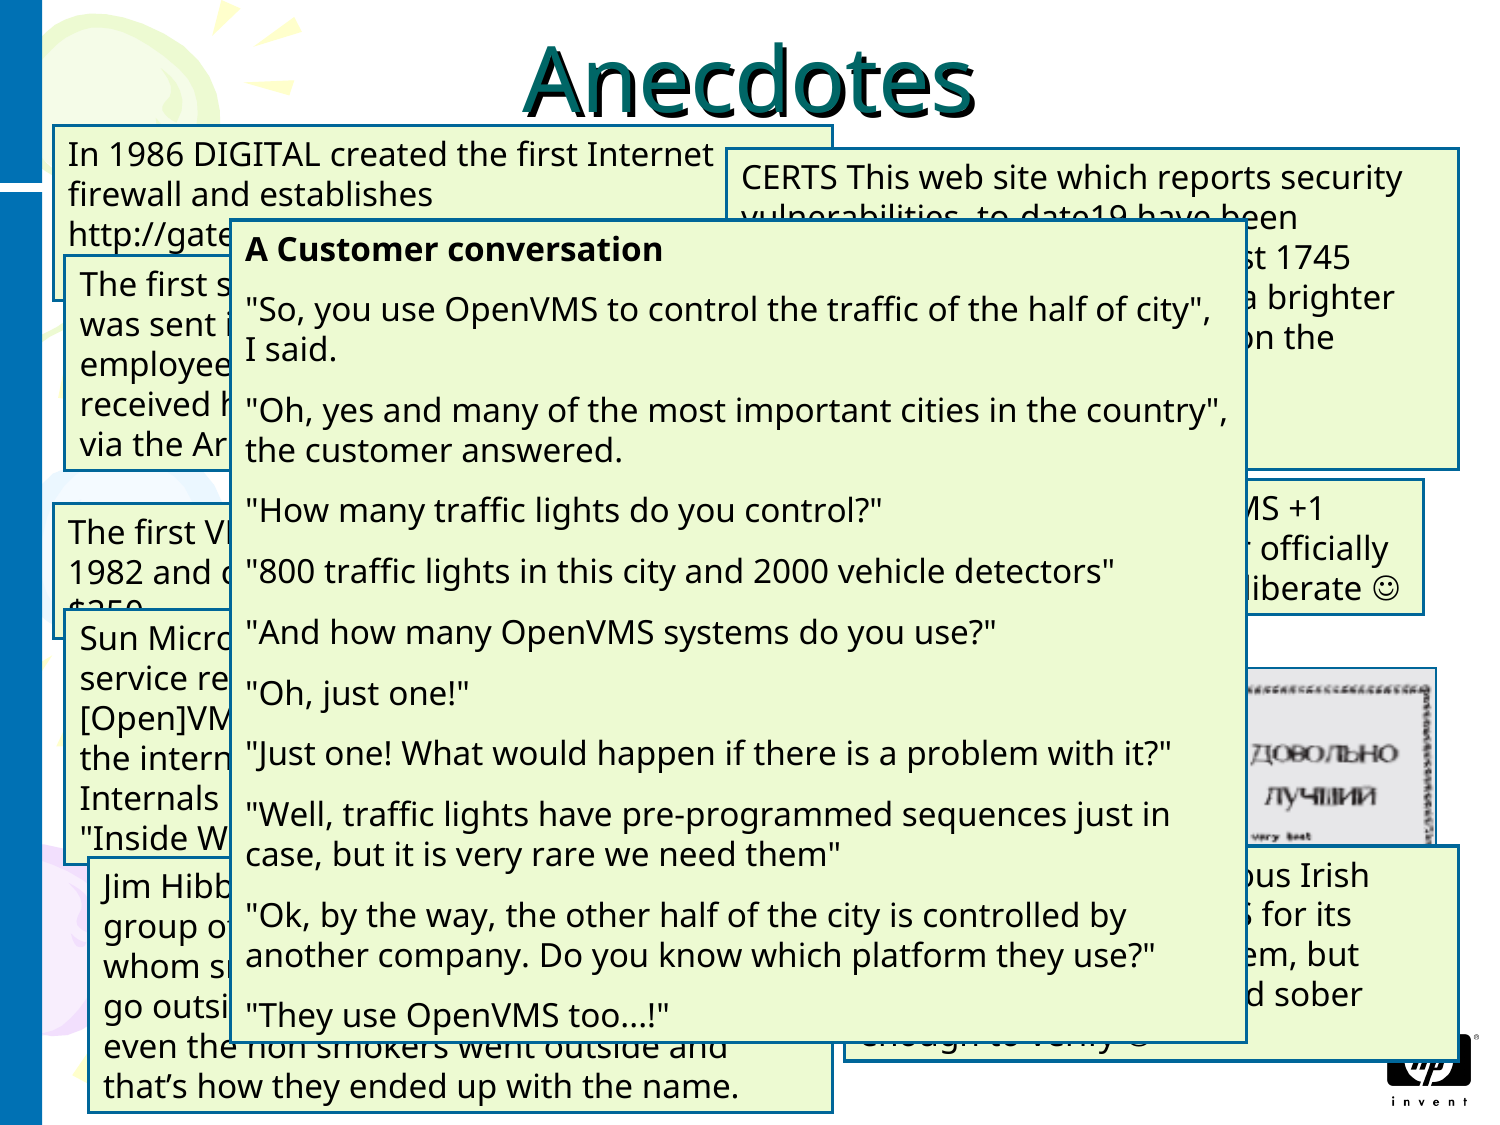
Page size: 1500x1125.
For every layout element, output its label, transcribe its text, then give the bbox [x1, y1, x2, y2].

text_box In 1986 DIGITAL created the first Internet firewall and establishes http://gatekeeper.dec.com as a major FTP site on the Internet [53, 125, 833, 301]
text_box Sun Microsystems was sending its field service reps and solutions architects out for [Open]VMS training so that they could learn the internals of ... Windows! Compare the Internals an Data Structures Manual and "Inside Windows XXX" [64, 609, 230, 865]
text_box CERTS This web site which reports security vulnerabilities, to-date19 have been recorded for OpenVMS as against 1745 found for a softer OS or 346 for a brighter OS and 1790 for the newest OS on the block. See www.CERT.ORG [726, 148, 1459, 470]
title Anecdotes [72, 0, 1426, 141]
picture [1249, 670, 1434, 843]
text_box Its rumoured that a famous Irish dark beer uses OpenVMS for its Brewery production system, but nobody has ever returned sober enough to verify  [844, 846, 1459, 1062]
picture [1387, 1034, 1479, 1106]
text_box WNT (Windows NT) is VMS +1 letter, Dave Cutler never officially confirmed if this was deliberate  [1247, 479, 1424, 615]
text_box A Customer conversation "So, you use OpenVMS to control the traffic of the half of city", I said. "Oh, yes and many of the most important cities in the country", the customer answered. "How many traffic lights do you control?" "800 traffic lights in this city and 2000 vehicle detectors" "And how many OpenVMS systems do you use?" "Oh, just one!" "Just one! What would happen if there is a problem with it?" "Well, traffic lights have pre-programmed sequences just in case, but it is very rare we need them" "Ok, by the way, the other half of the city is controlled by another company. Do you know which platform they use?" "They use OpenVMS too...!" [230, 219, 1247, 1043]
text_box The first VMS Internals manual came out in 1982 and covered V2.2, it cost approximately $250 [53, 503, 230, 639]
text_box The first spam in computer history was sent in 1979 by a Digital employee. Over 400 people received his promotional message via the Arpanet network. [64, 255, 230, 471]
text_box Jim Hibbits started the Leper Colony, it was a group of old time DECUS folks, some of whom smoked and in California you had to go outside, and since they were all friends even the non smokers went outside and that’s how they ended up with the name. [88, 857, 833, 1113]
